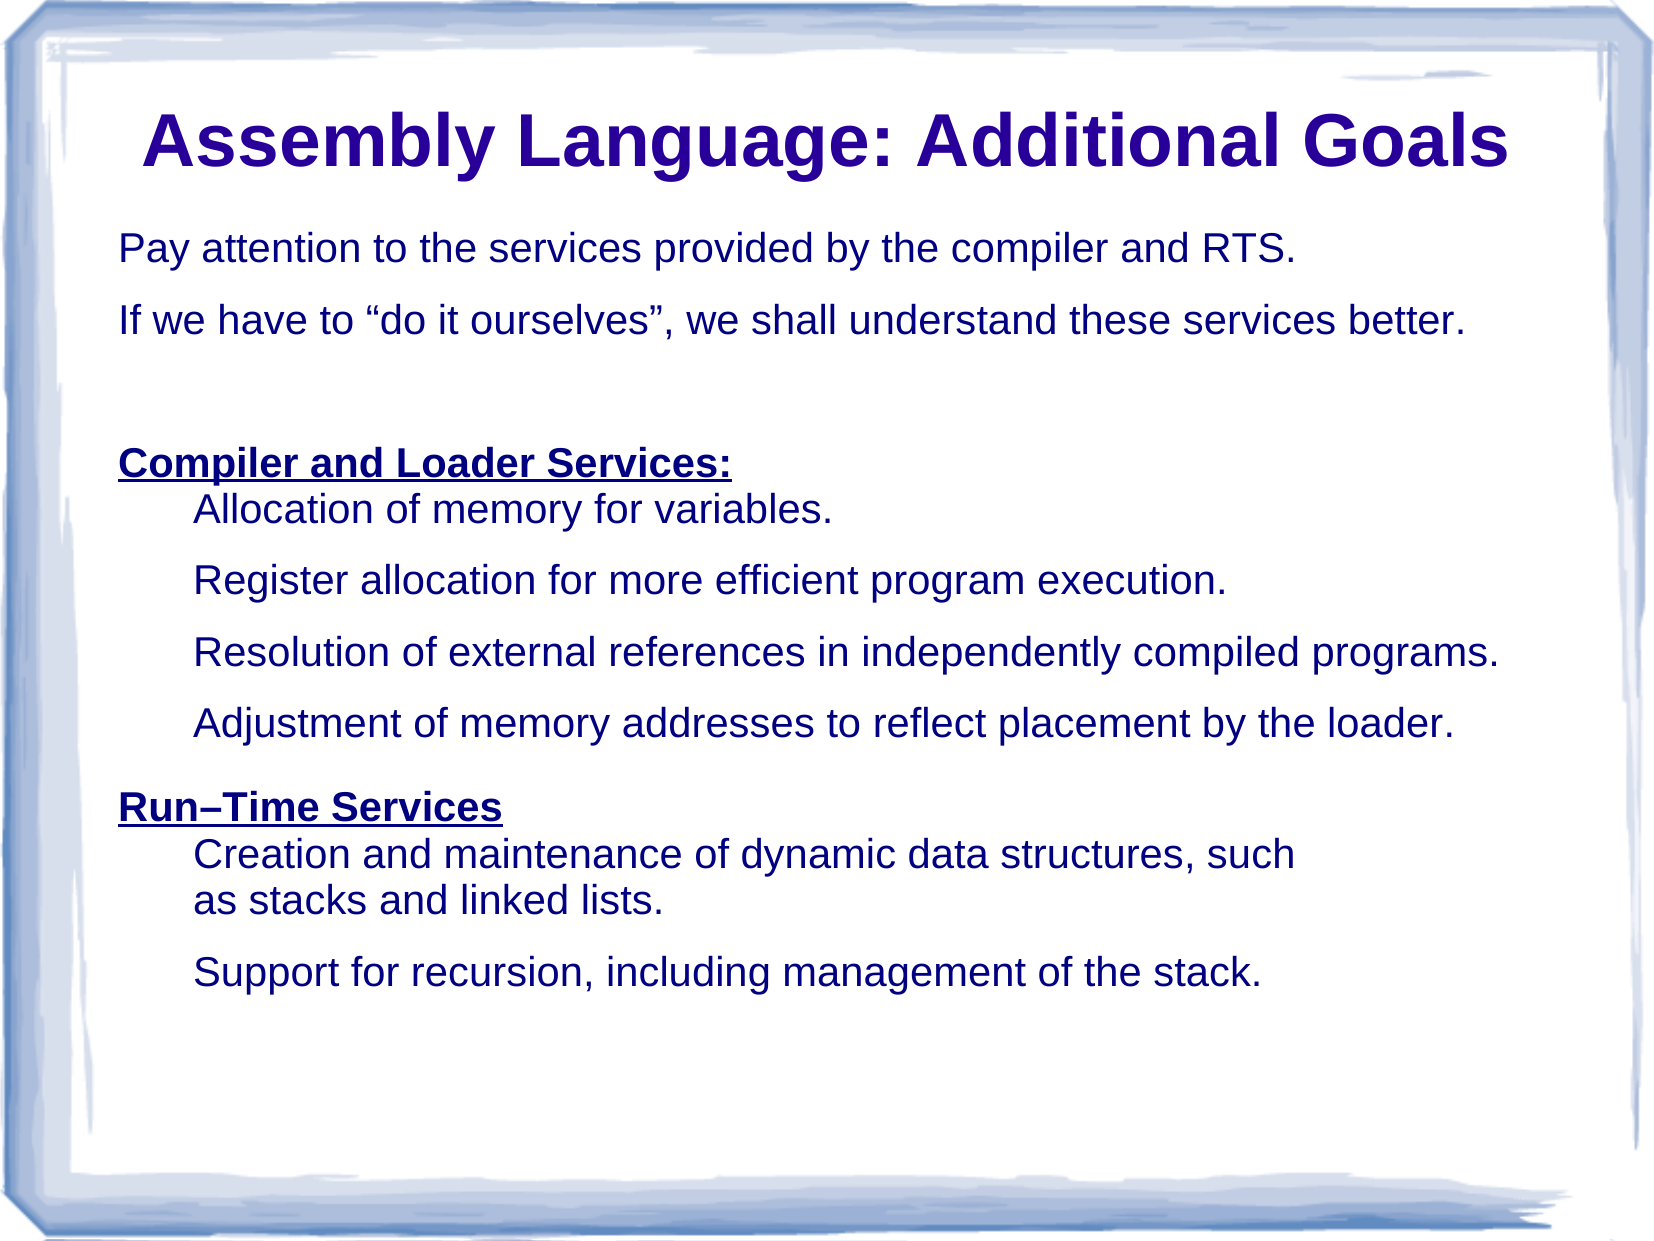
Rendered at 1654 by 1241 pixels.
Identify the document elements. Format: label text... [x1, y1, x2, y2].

title Assembly Language: Additional Goals [82, 56, 1571, 226]
list Pay attention to the services provided by the compiler and RTS. If we have to “do it ourselves”, we shall understand these services better. Compiler and Loader Services: Allocation of memory for variables. Register allocation for more efficient program execution. Resolution of external references in independently compiled programs. Adjustment of memory addresses to reflect placement by the loader. Run–Time Services Creation and maintenance of dynamic data structures, such as stacks and linked lists. Support for recursion, including management of the stack. [118, 225, 1571, 1088]
picture [0, 0, 1654, 1241]
